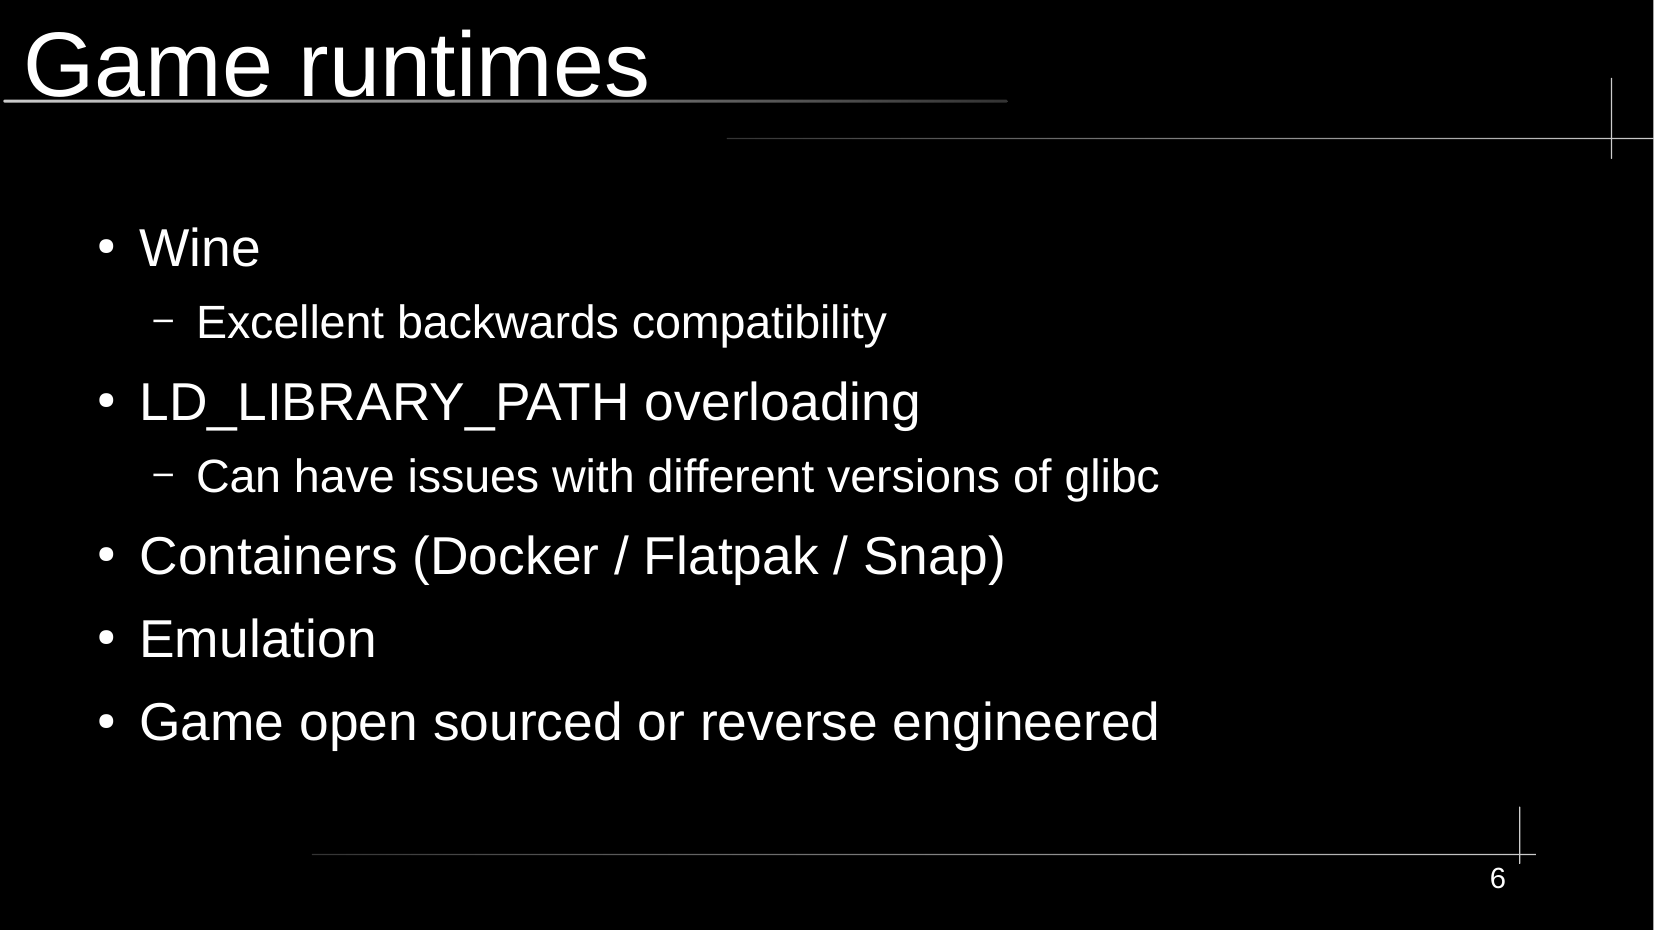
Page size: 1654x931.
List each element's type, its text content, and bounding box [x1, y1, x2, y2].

list Wine Excellent backwards compatibility LD_LIBRARY_PATH overloading Can have issues with different versions of glibc Containers (Docker / Flatpak / Snap) Emulation Game open sourced or reverse engineered [82, 217, 1571, 758]
title Game runtimes [23, 11, 1589, 119]
